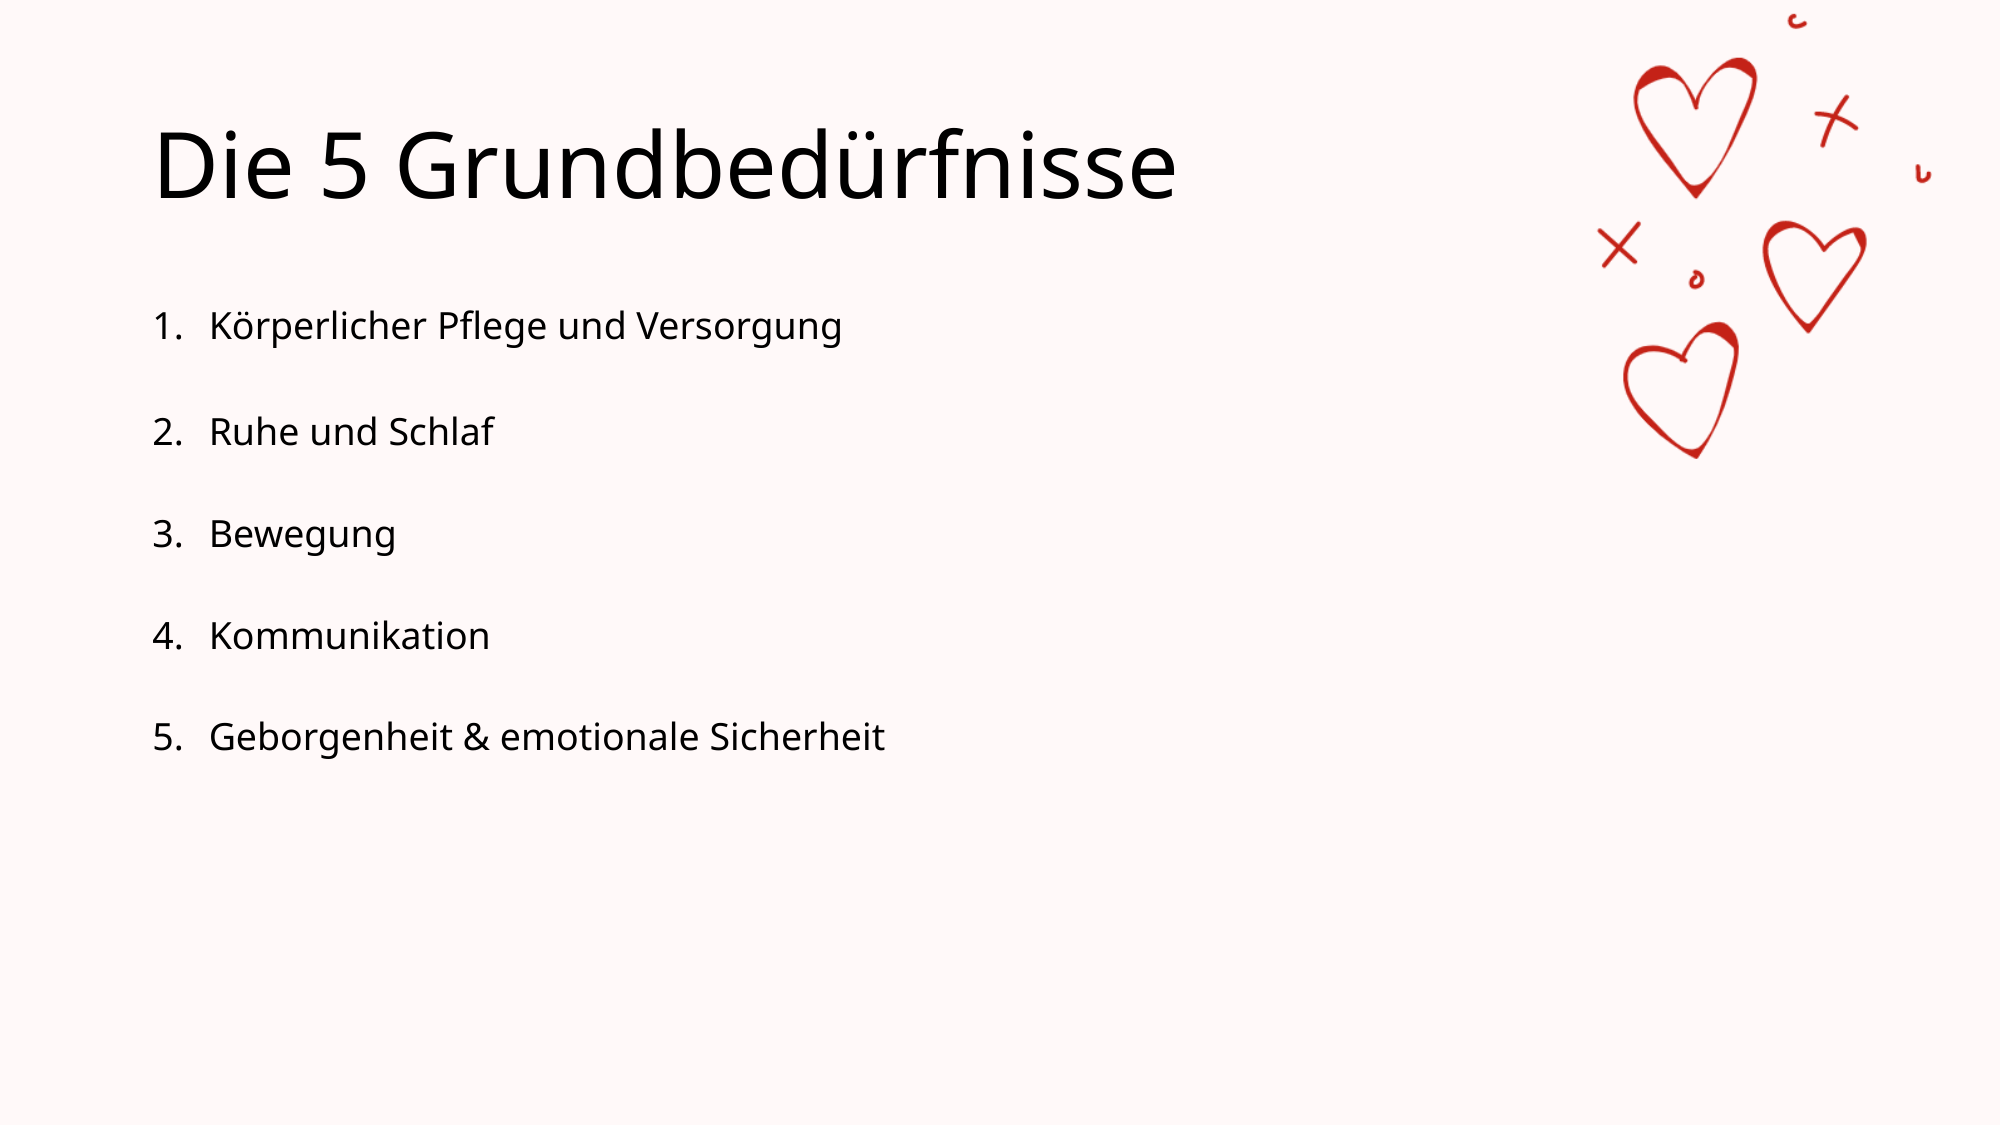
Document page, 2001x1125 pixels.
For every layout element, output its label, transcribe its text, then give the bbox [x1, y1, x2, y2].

picture [1557, 0, 2000, 558]
list Körperlicher Pflege und Versorgung Ruhe und Schlaf Bewegung Kommunikation Geborgenheit & emotionale Sicherheit [137, 299, 1863, 1014]
title Die 5 Grundbedürfnisse [137, 59, 1557, 278]
